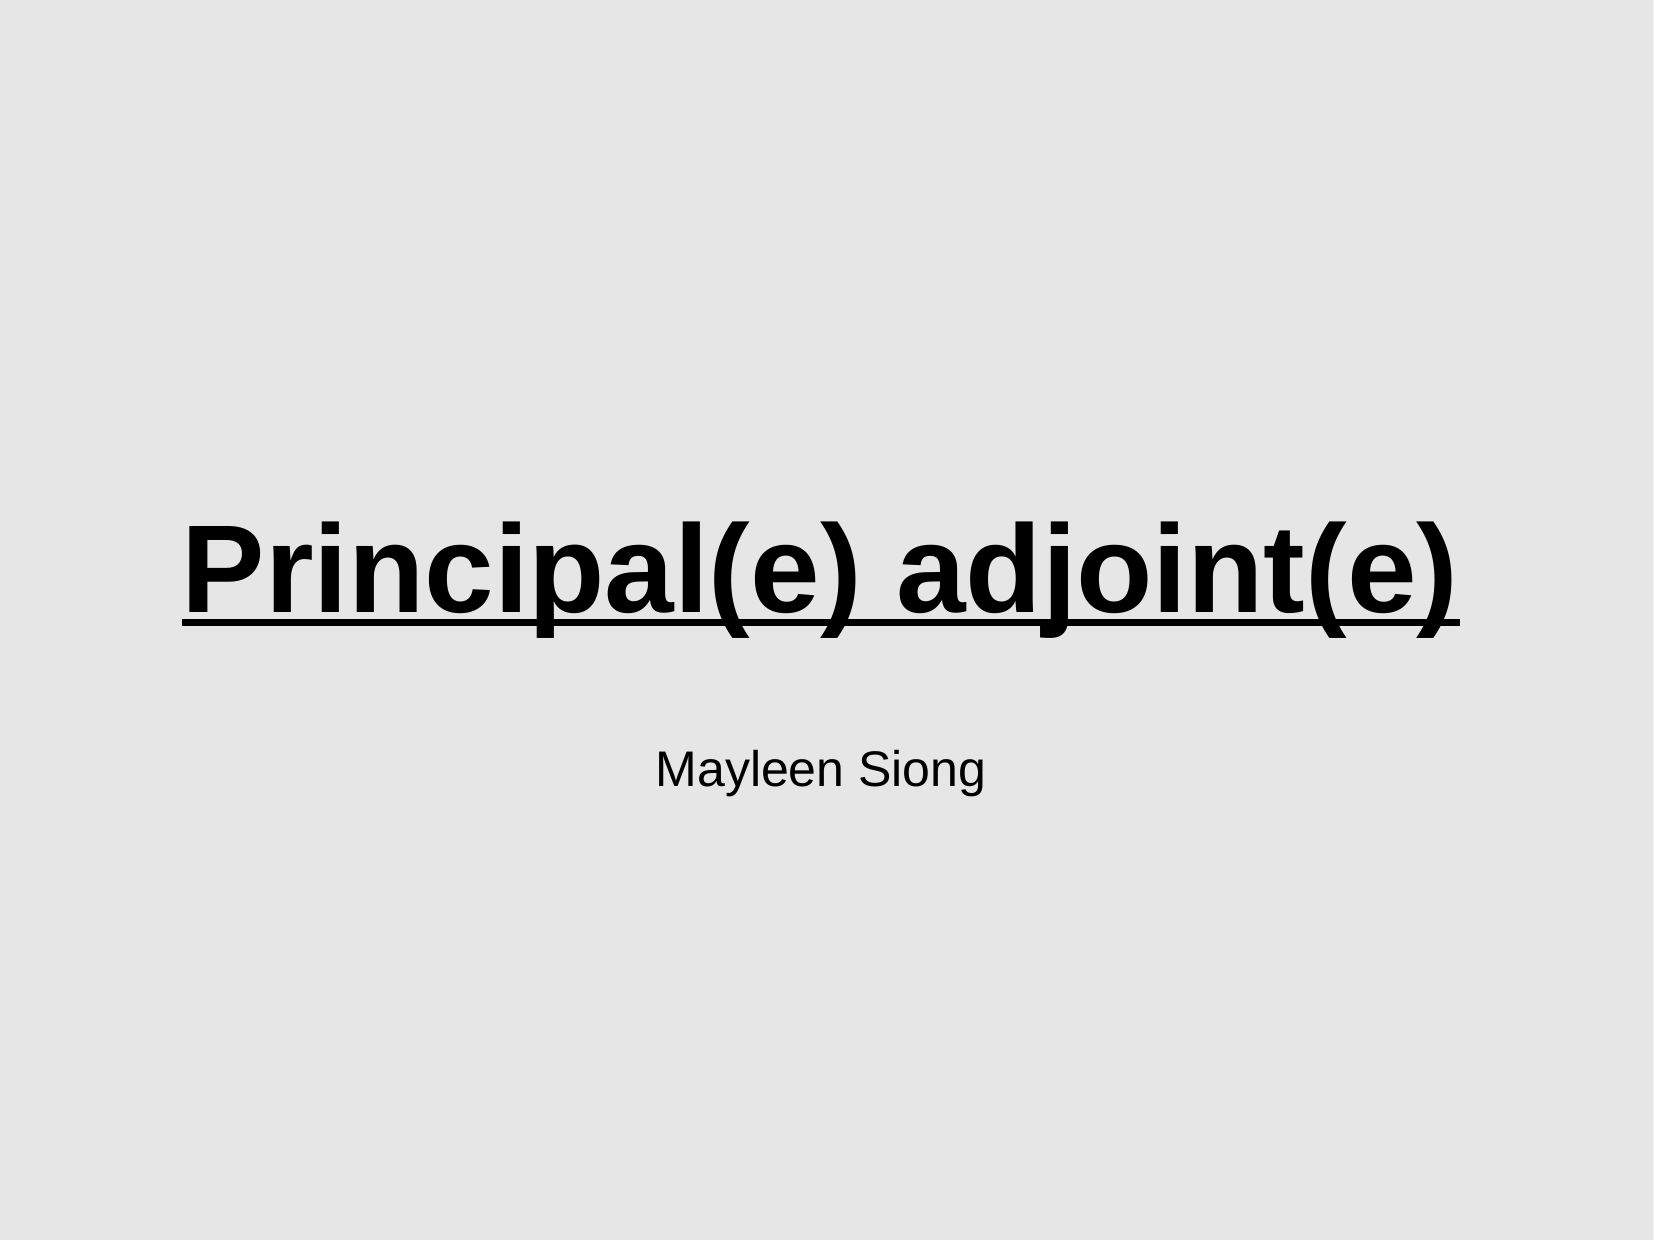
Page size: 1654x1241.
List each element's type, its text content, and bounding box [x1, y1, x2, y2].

title Principal(e) adjoint(e) Mayleen Siong [76, 499, 1565, 798]
